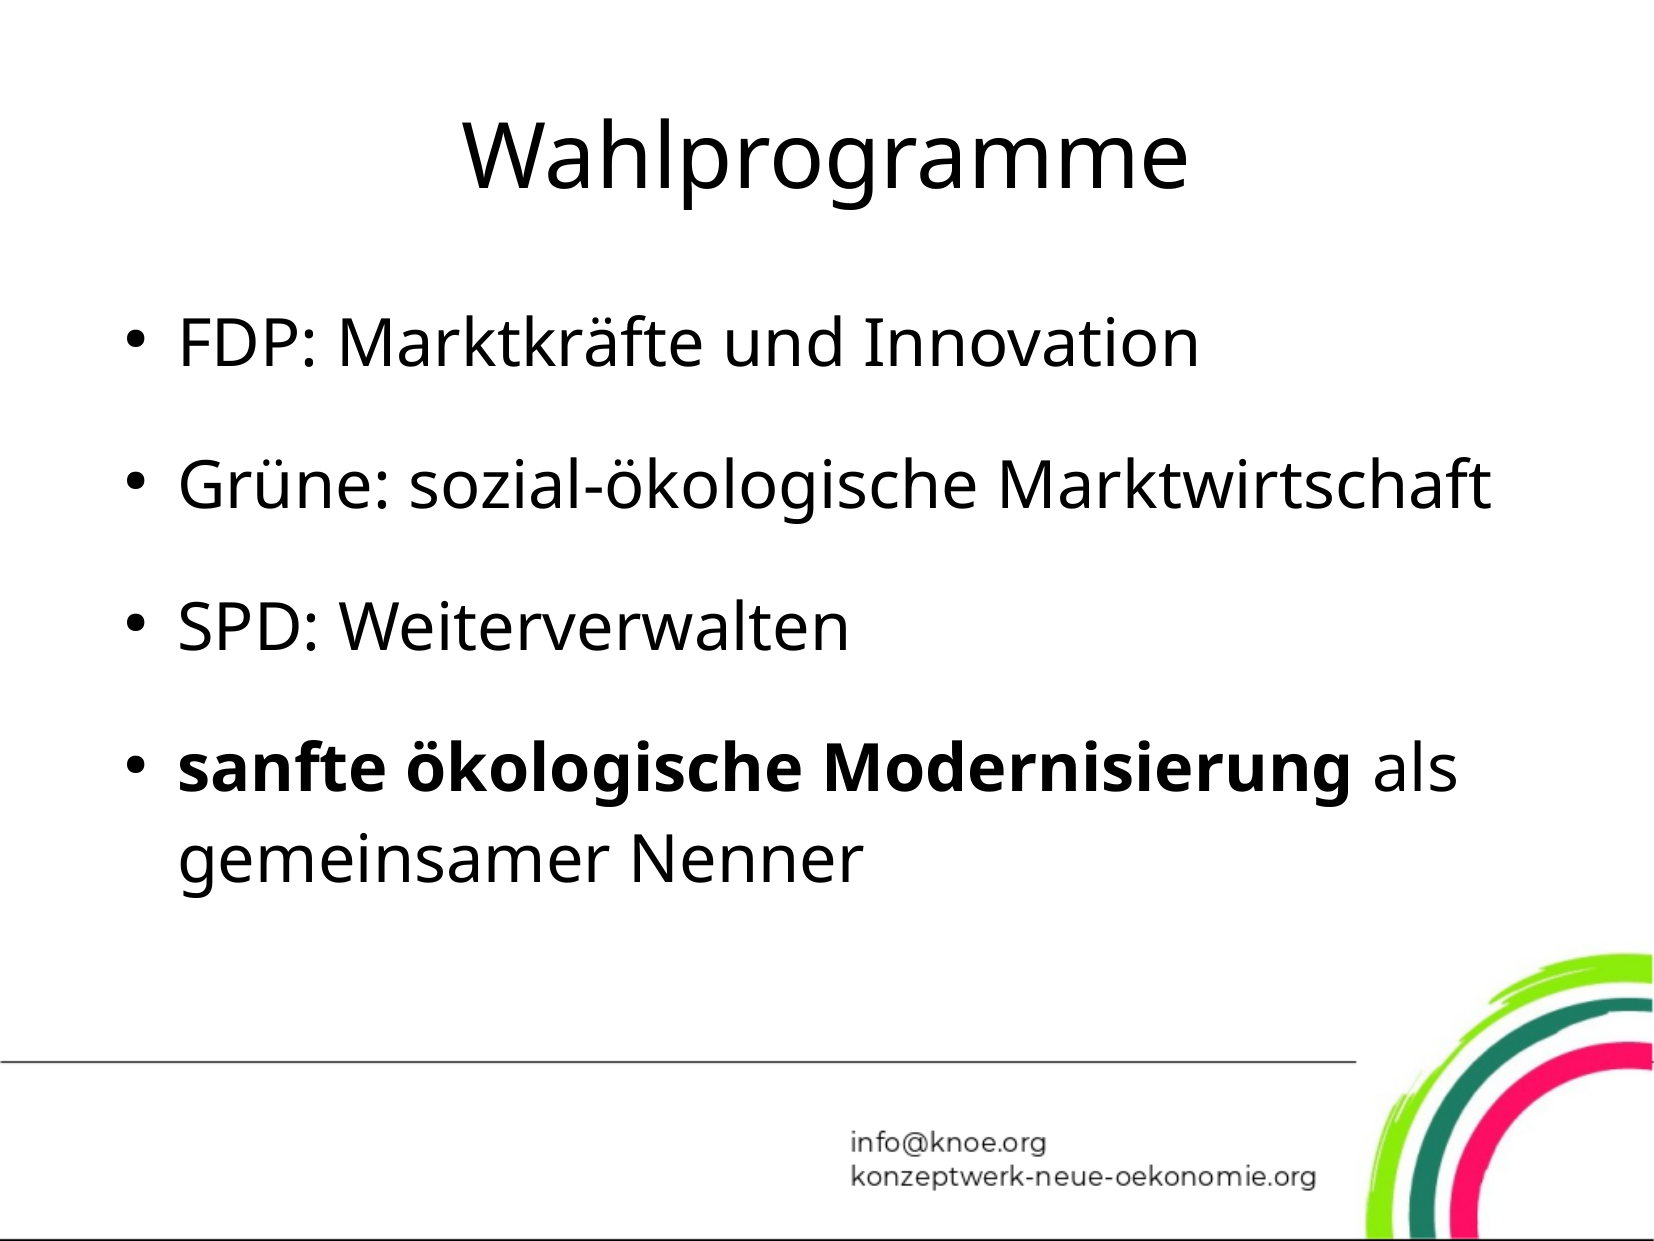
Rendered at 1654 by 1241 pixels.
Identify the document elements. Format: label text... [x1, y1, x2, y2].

title Wahlprogramme [82, 49, 1571, 257]
list FDP: Marktkräfte und Innovation Grüne: sozial-ökologische Marktwirtschaft SPD: Weiterverwalten sanfte ökologische Modernisierung als gemeinsamer Nenner [106, 295, 1501, 1016]
picture [0, 0, 1654, 1241]
